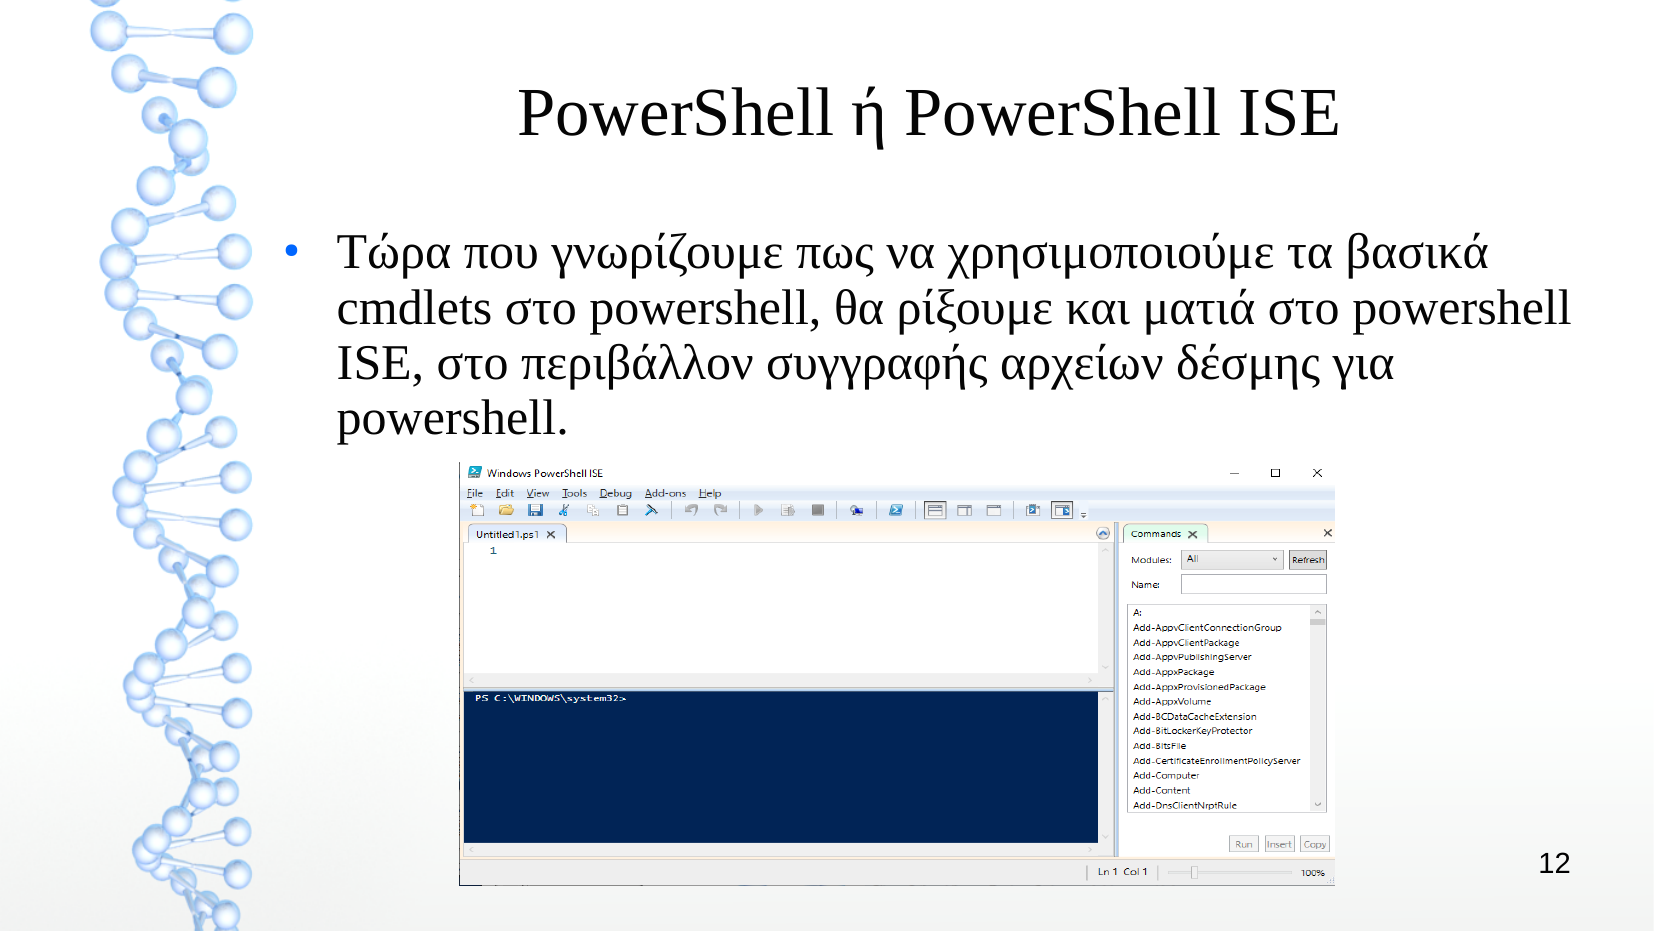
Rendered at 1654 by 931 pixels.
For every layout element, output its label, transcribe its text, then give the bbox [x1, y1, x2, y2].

list Τώρα που γνωρίζουμε πως να χρησιμοποιούμε τα βασικά cmdlets στο powershell, θα ρίξουμε και ματιά στο powershell ISE, στο περιβάλλον συγγραφής αρχείων δέσμης για powershell. [265, 224, 1595, 764]
title PowerShell ή PowerShell ISE [265, 35, 1595, 189]
picture [0, 0, 1654, 931]
